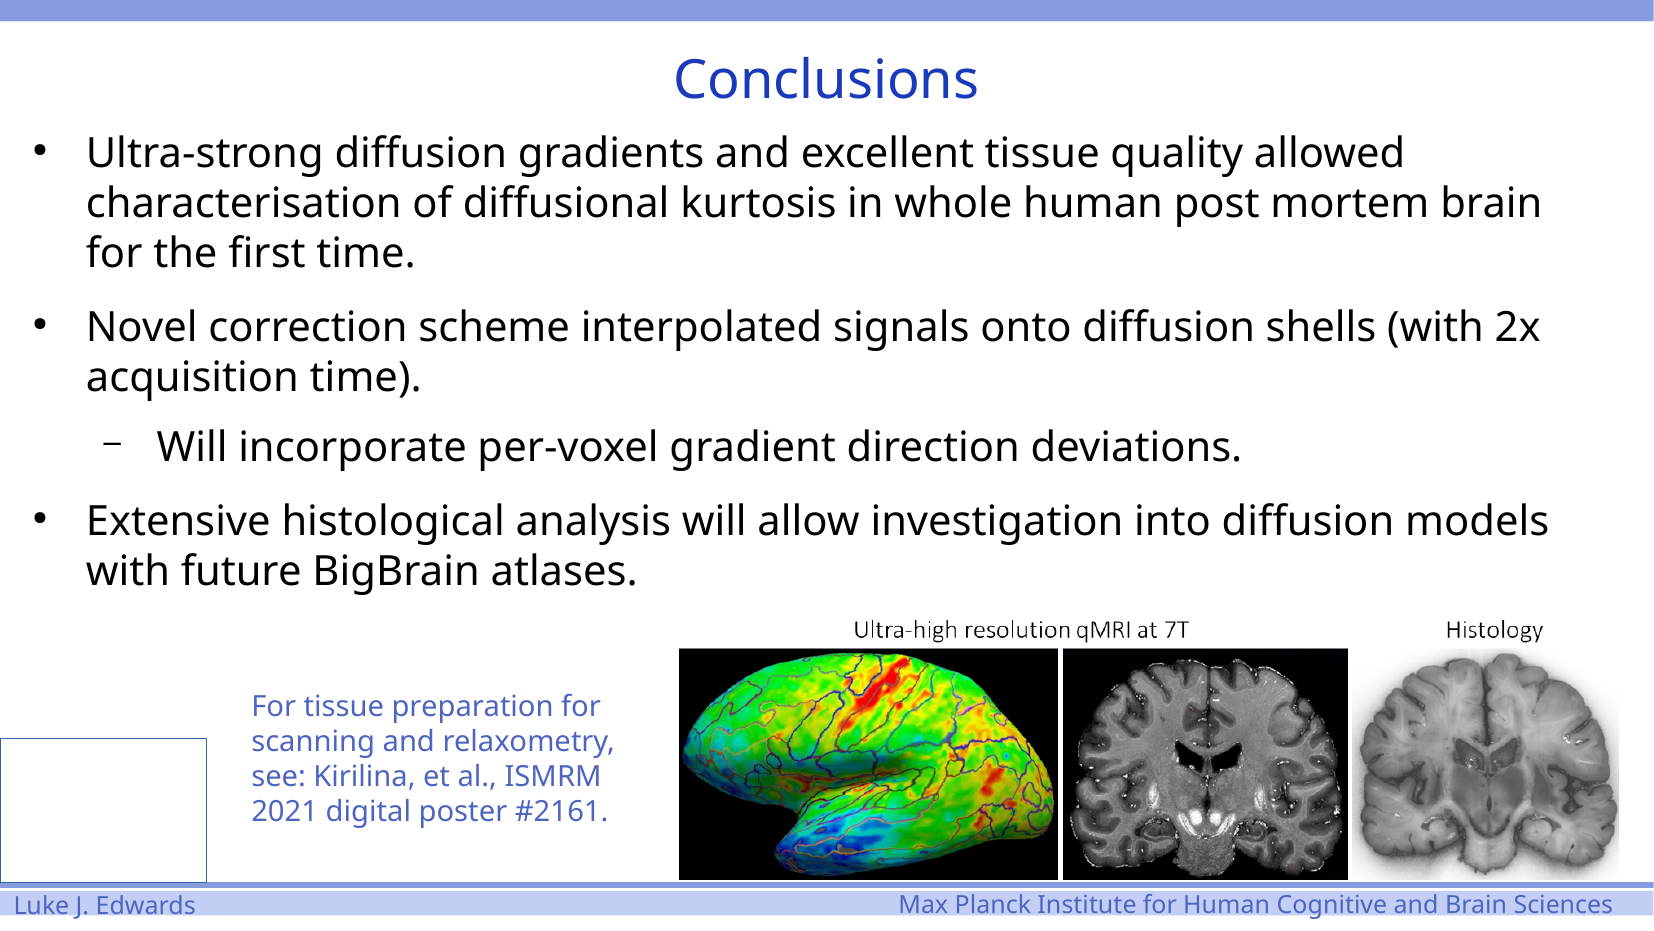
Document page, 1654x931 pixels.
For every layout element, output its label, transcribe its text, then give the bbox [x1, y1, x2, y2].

picture [679, 609, 1619, 880]
list For tissue preparation for scanning and relaxometry, see: Kirilina, et al., ISMRM 2021 digital poster #2161. [236, 679, 662, 841]
list Ultra-strong diffusion gradients and excellent tissue quality allowed characterisation of diffusional kurtosis in whole human post mortem brain for the first time. Novel correction scheme interpolated signals onto diffusion shells (with 2x acquisition time). Will incorporate per-voxel gradient direction deviations. Extensive histological analysis will allow investigation into diffusion models with future BigBrain atlases. [0, 118, 1625, 639]
title Conclusions [82, 37, 1571, 118]
